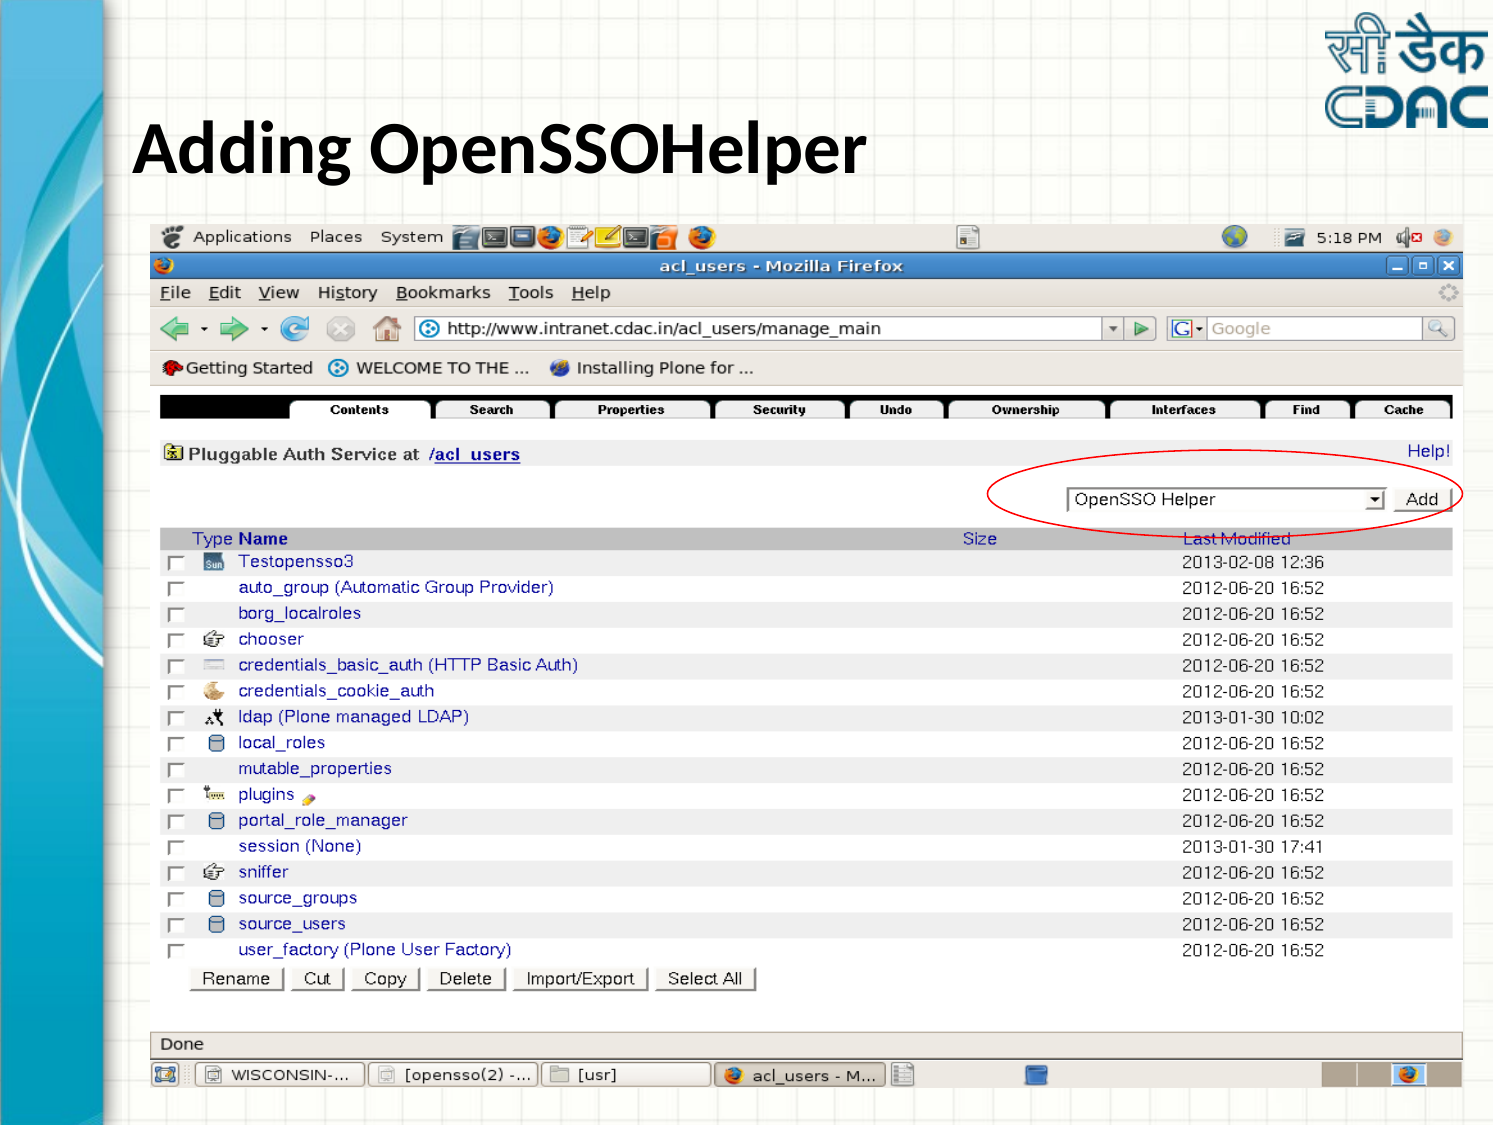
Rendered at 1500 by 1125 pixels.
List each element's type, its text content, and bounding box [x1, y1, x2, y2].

text_box Adding OpenSSOHelper [117, 49, 1468, 238]
picture [0, 0, 1493, 1125]
